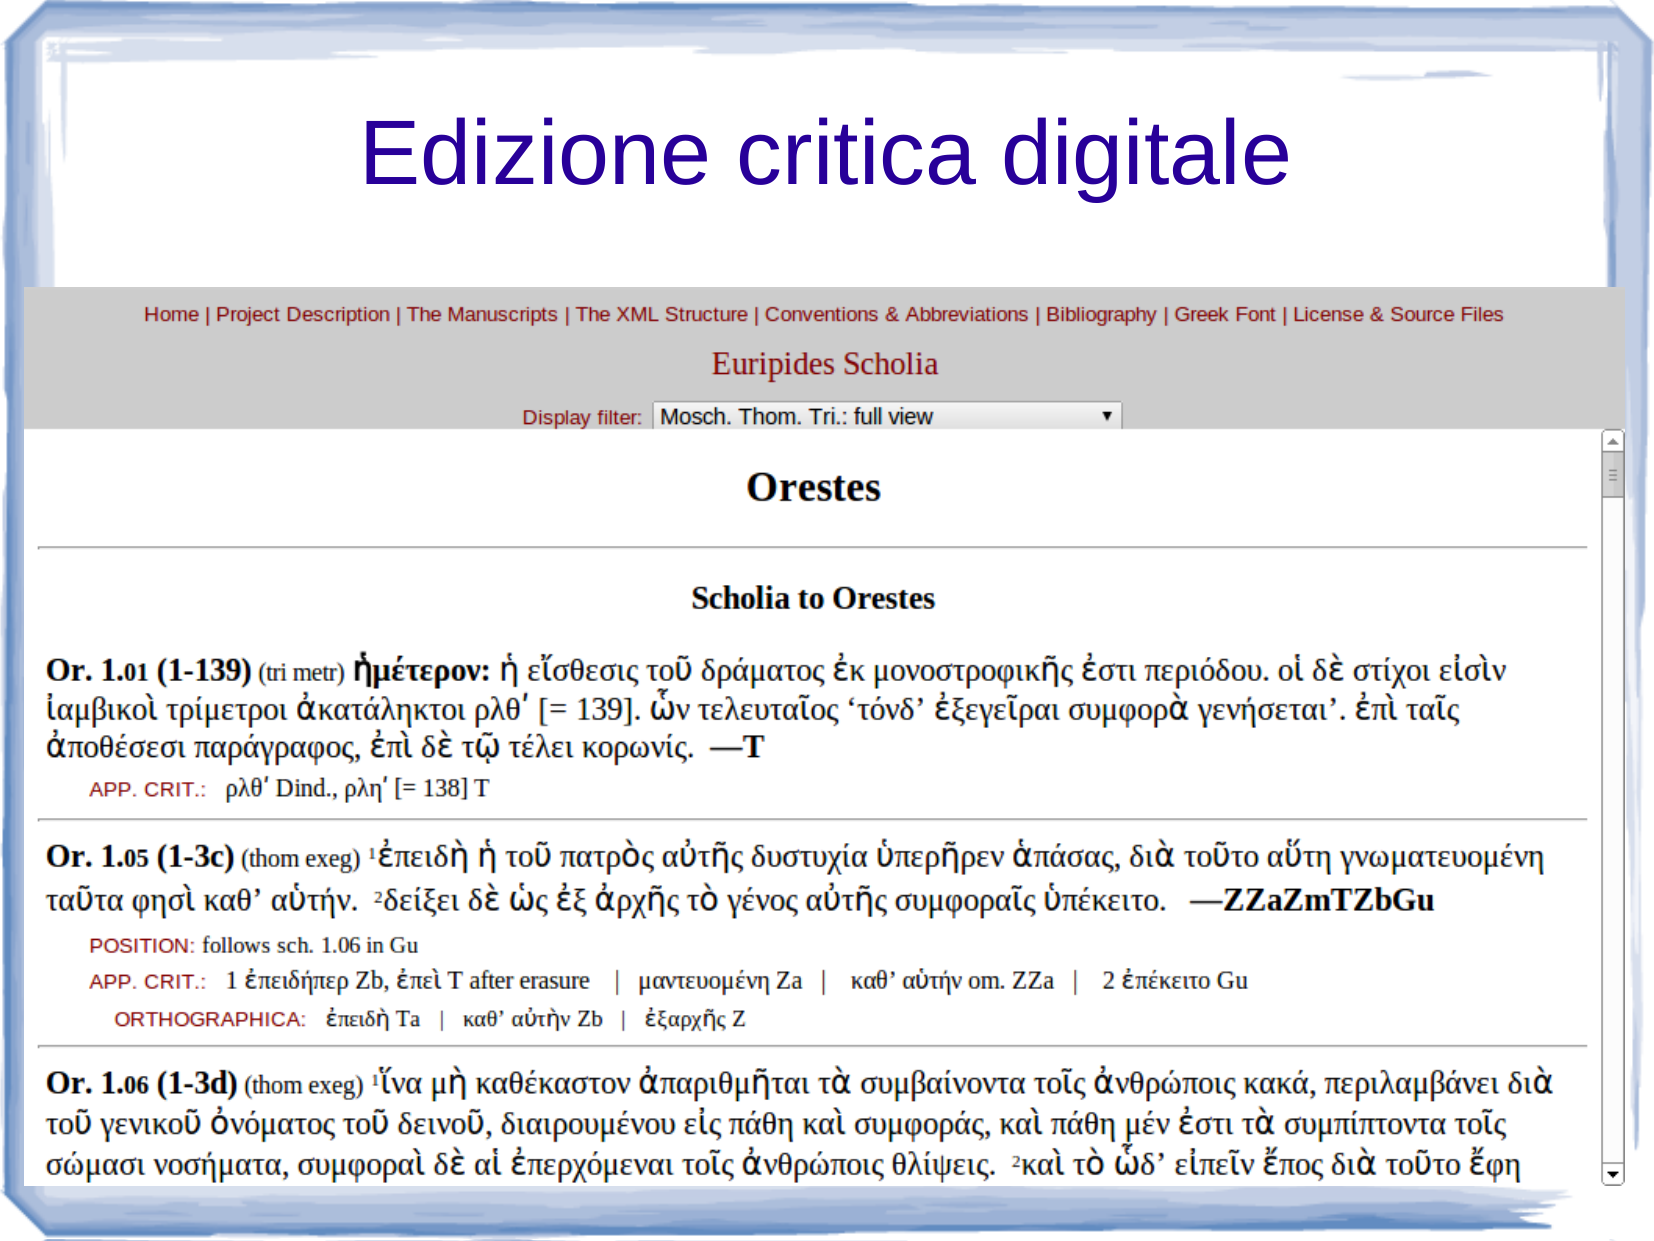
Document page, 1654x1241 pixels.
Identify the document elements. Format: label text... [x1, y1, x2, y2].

picture [0, 0, 1654, 1241]
title Edizione critica digitale [82, 49, 1571, 257]
